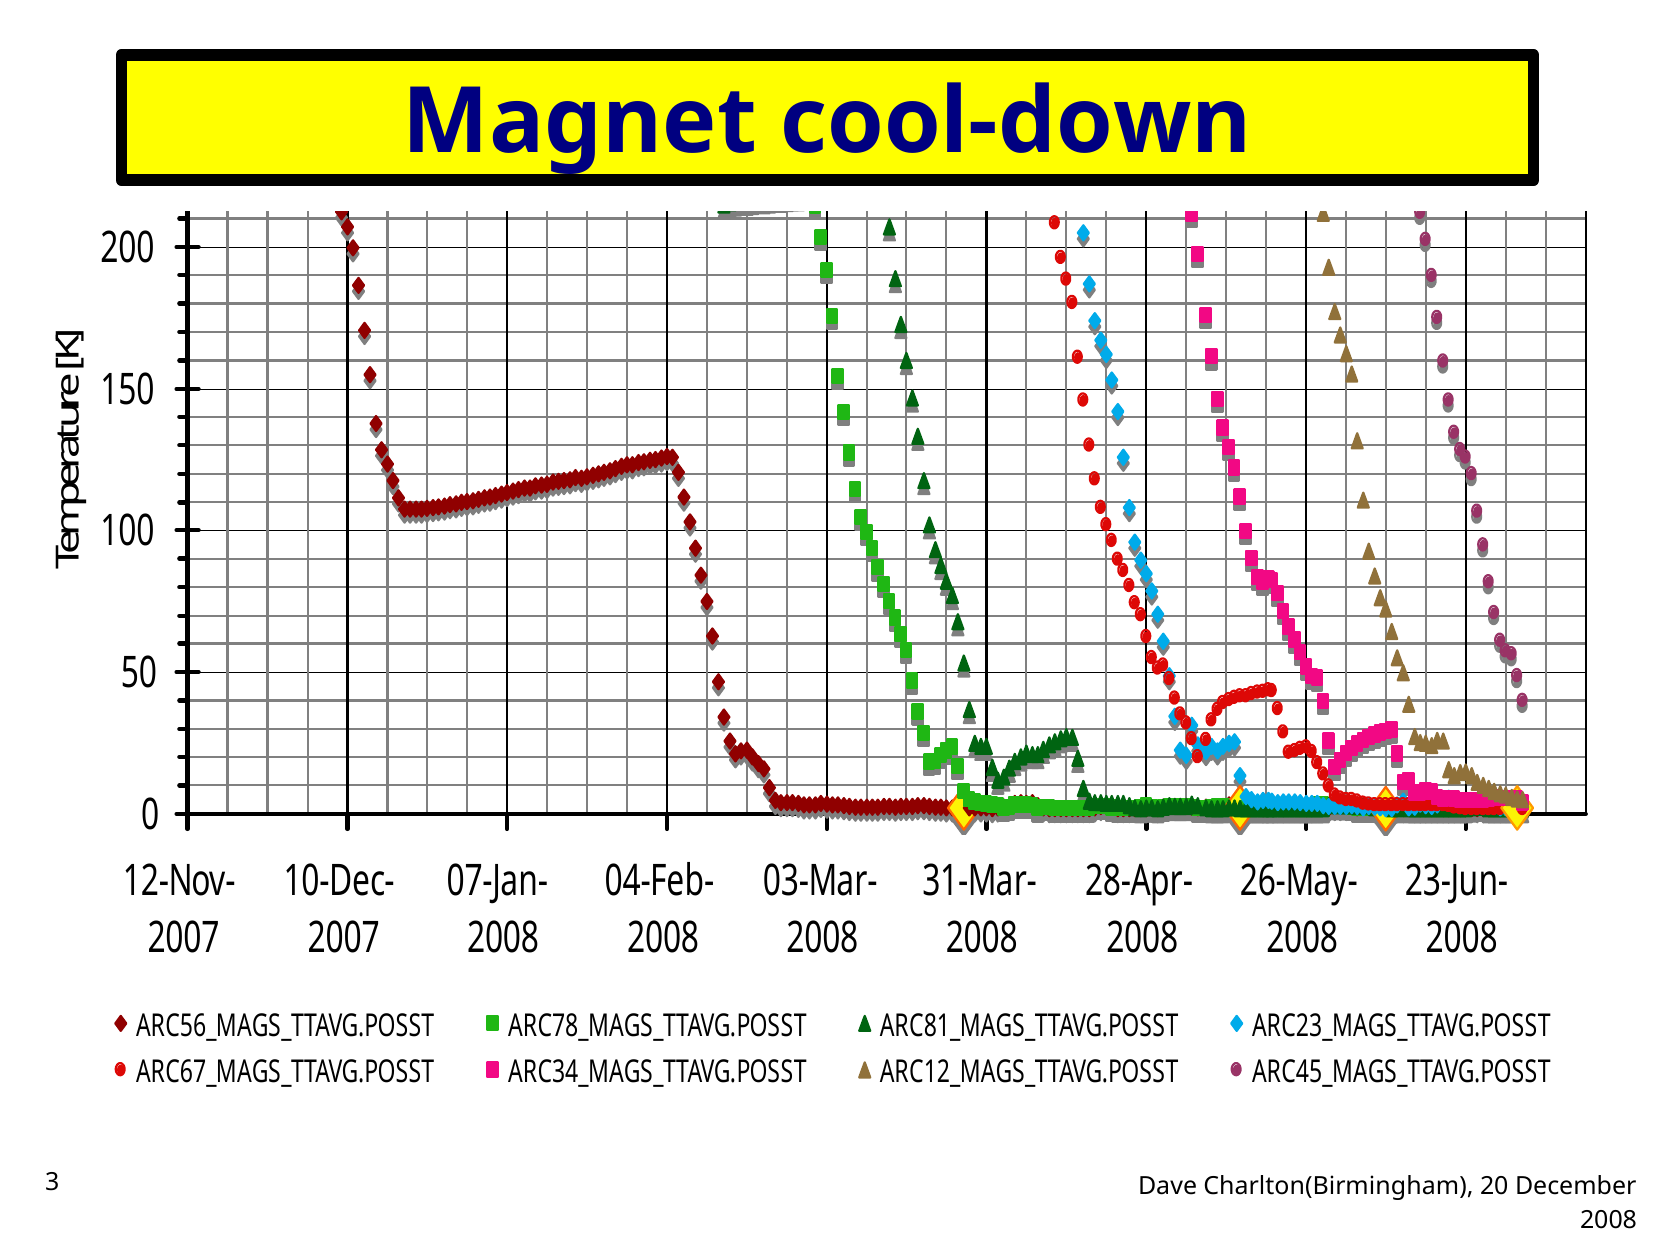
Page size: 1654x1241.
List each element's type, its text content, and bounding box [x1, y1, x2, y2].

picture [11, 211, 1654, 1115]
title Magnet cool-down [121, 63, 1534, 172]
